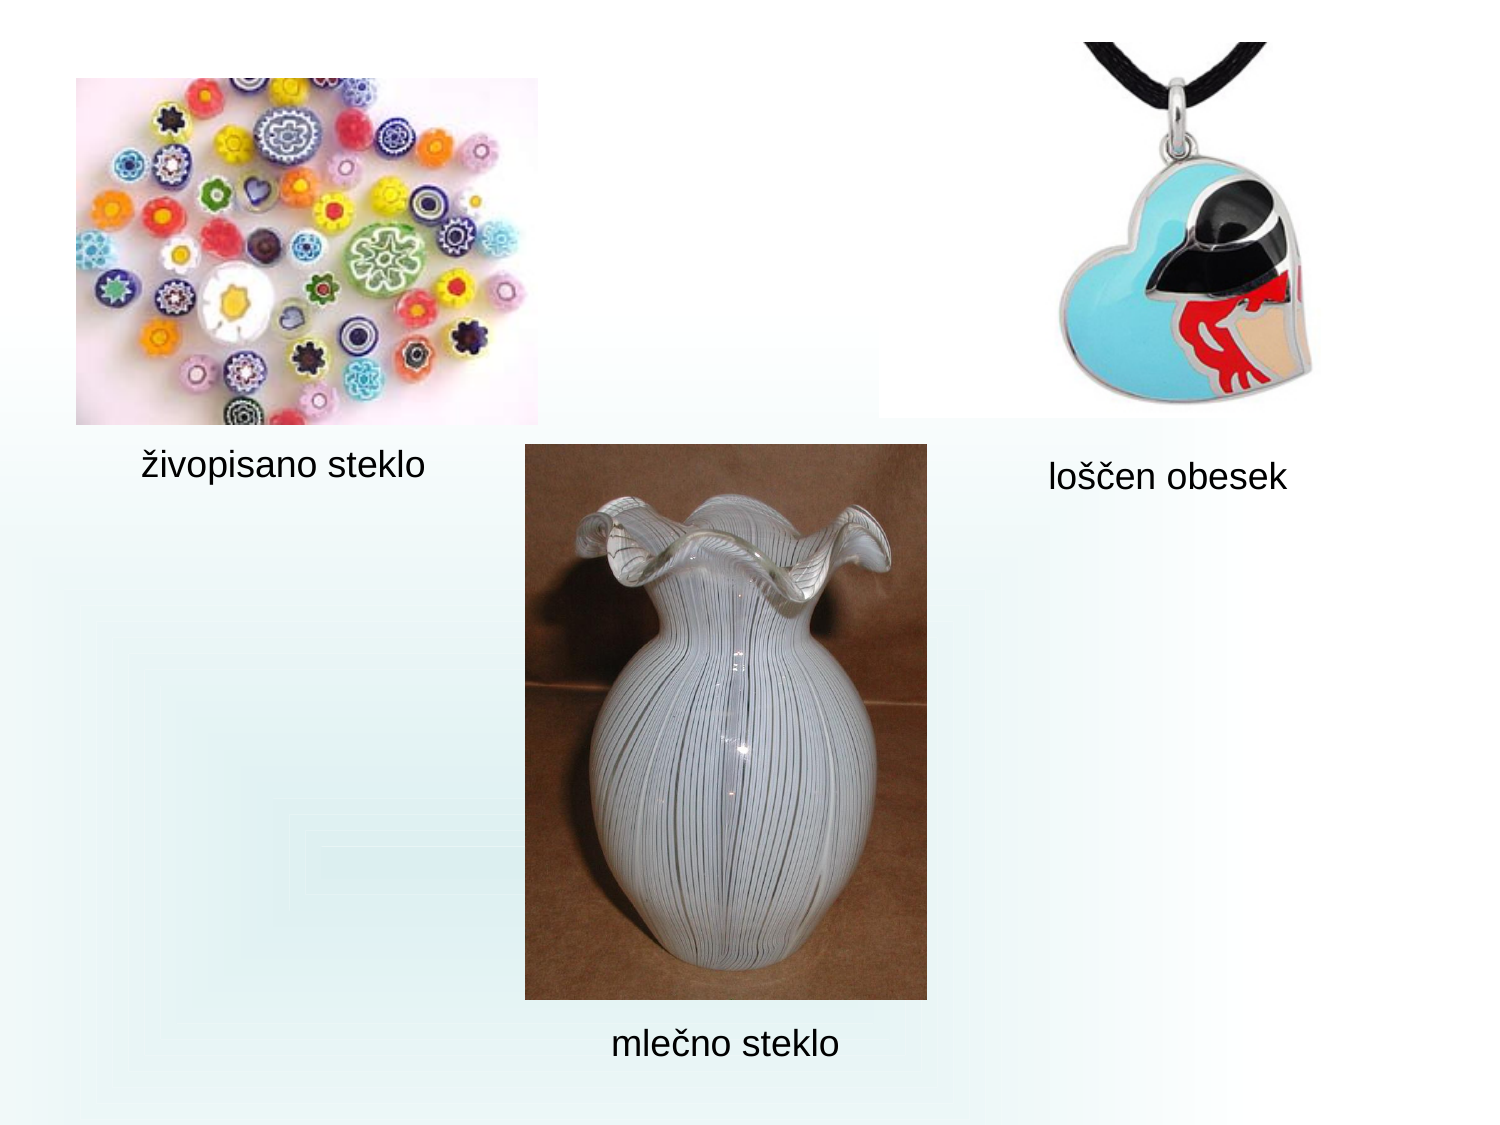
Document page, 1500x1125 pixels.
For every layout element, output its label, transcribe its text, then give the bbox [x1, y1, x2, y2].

text_box loščen obesek [1033, 444, 1388, 505]
picture [525, 444, 927, 1000]
picture [76, 78, 538, 425]
picture [879, 42, 1470, 418]
text_box živopisano steklo [123, 432, 443, 493]
text_box mlečno steklo [596, 1011, 857, 1072]
